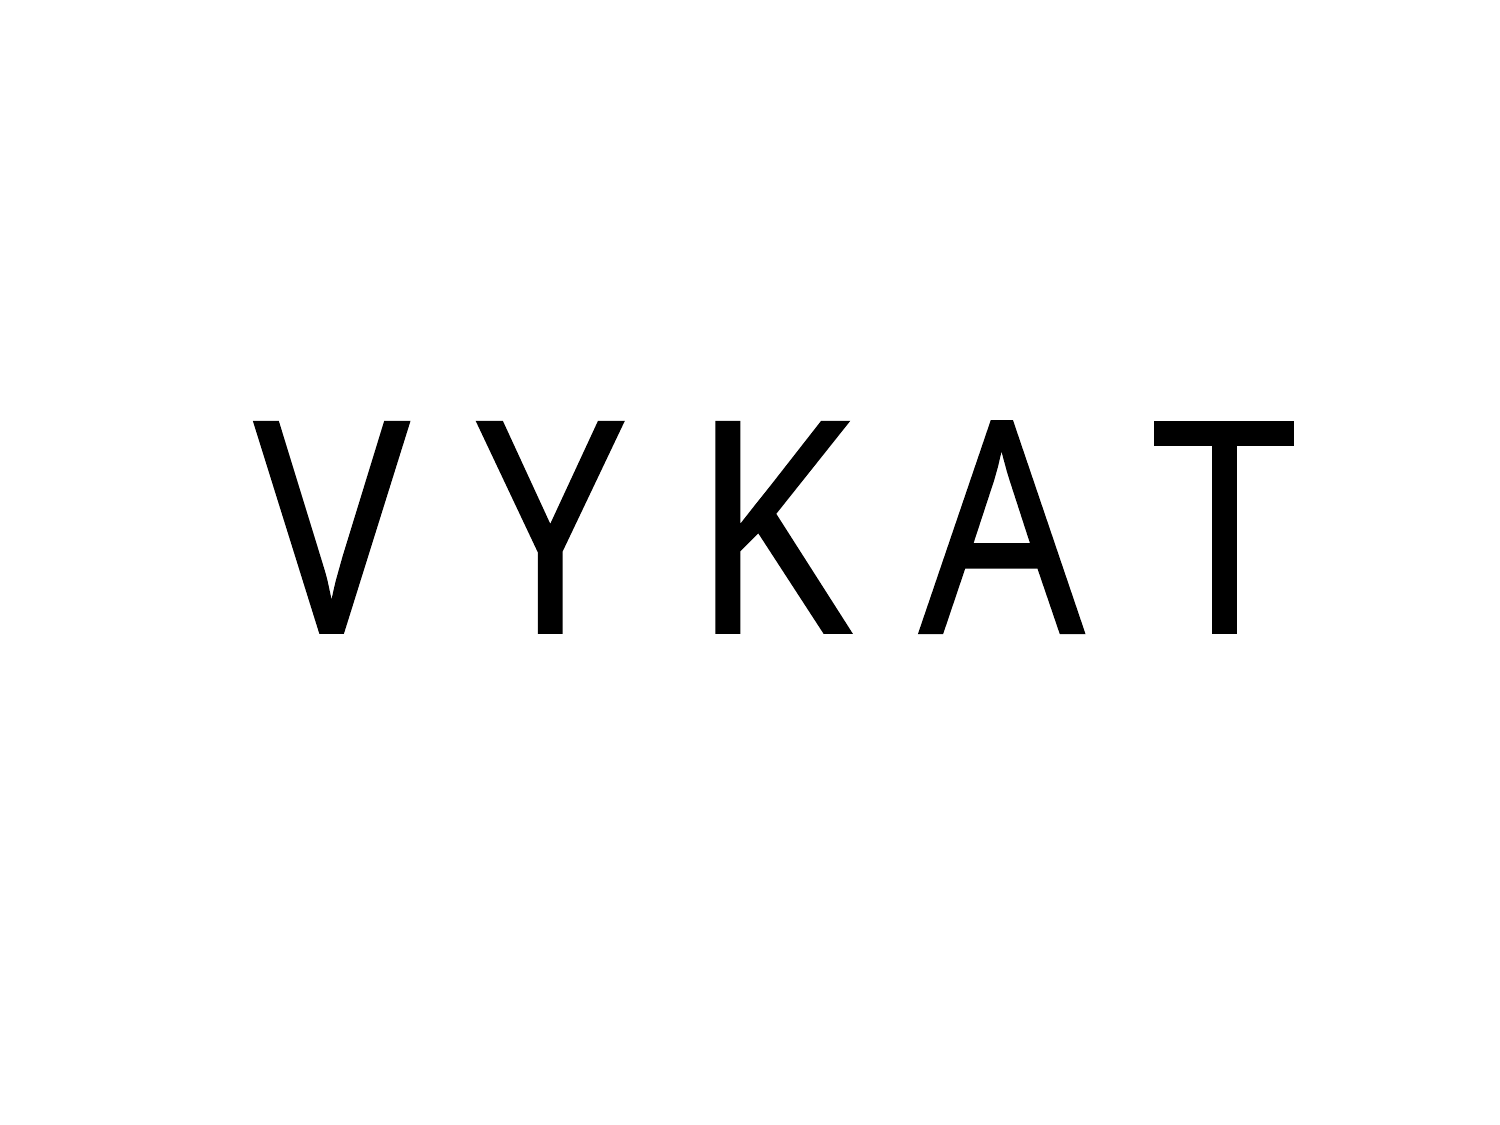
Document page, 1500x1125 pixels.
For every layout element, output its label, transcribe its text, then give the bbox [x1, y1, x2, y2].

text_box V Y K A T [476, 421, 624, 634]
text_box V Y K A T [1154, 421, 1294, 634]
text_box V Y K A T [919, 420, 1085, 634]
text_box V Y K A T [253, 421, 410, 634]
text_box V Y K A T [716, 421, 852, 634]
